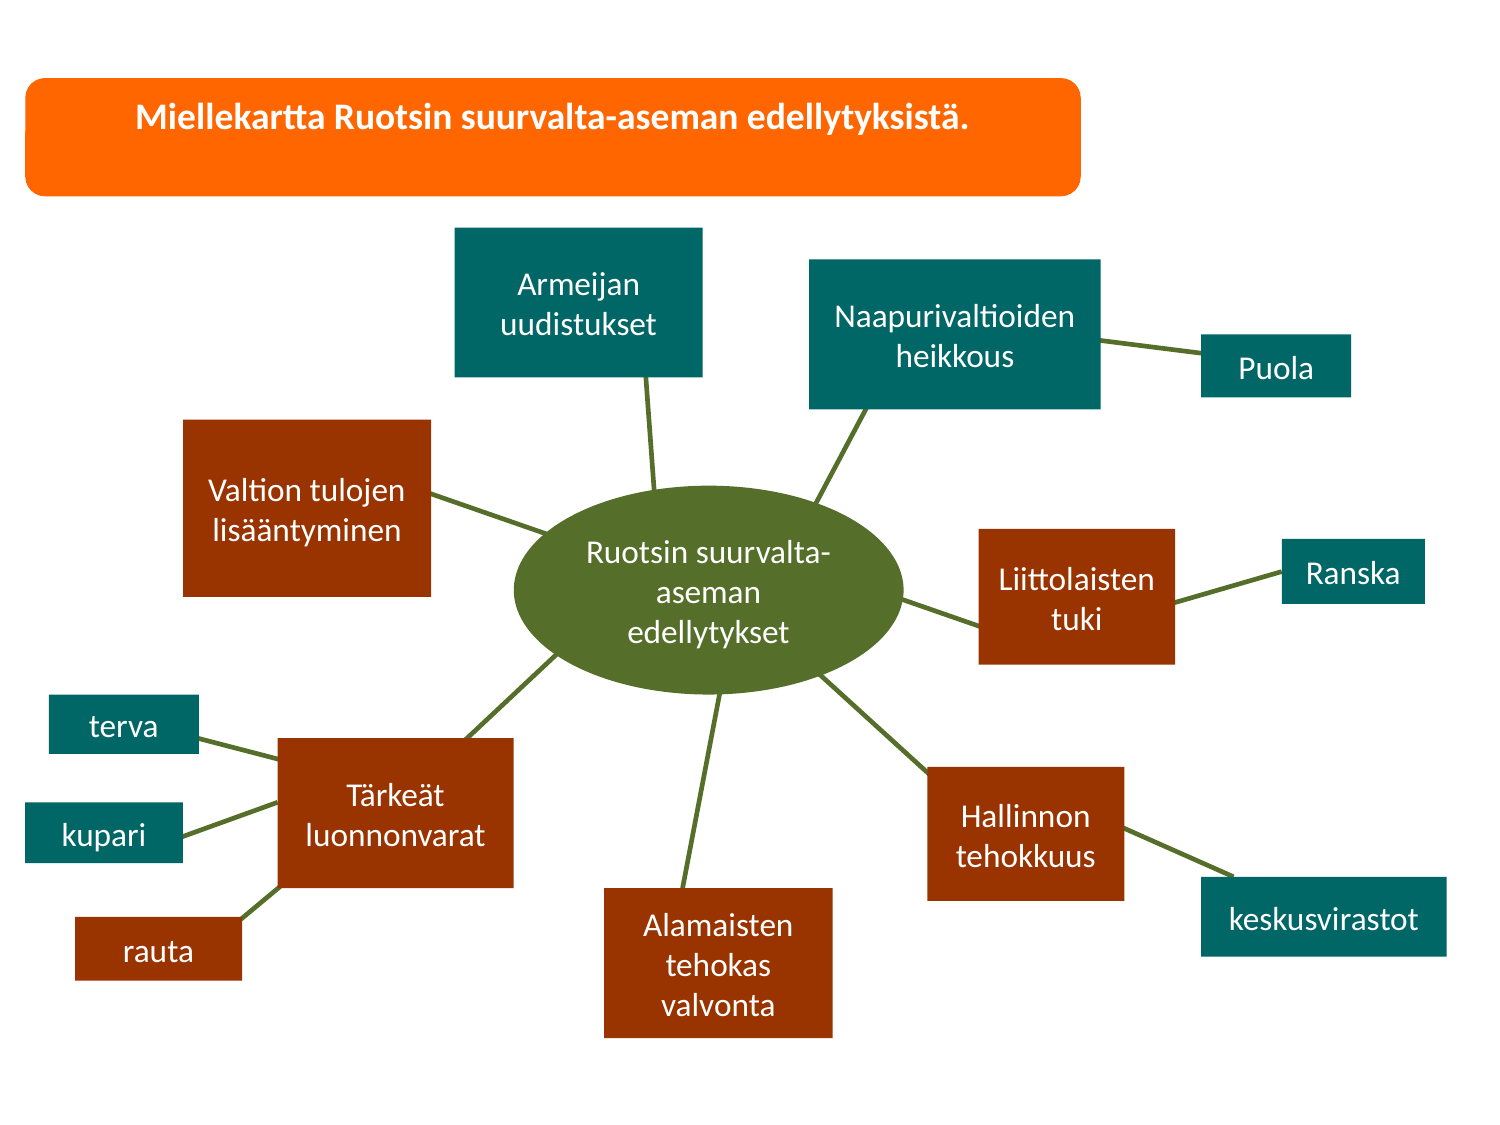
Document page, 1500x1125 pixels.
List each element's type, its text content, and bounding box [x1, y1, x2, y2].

text_box rauta [75, 916, 243, 981]
text_box Naapurivaltioiden heikkous [809, 259, 1101, 410]
text_box Hallinnon tehokkuus [927, 766, 1125, 901]
text_box Ruotsin suurvalta-aseman edellytykset [513, 485, 904, 695]
text_box Armeijan uudistukset [454, 227, 703, 378]
text_box Ranska [1281, 538, 1425, 604]
text_box keskusvirastot [1201, 876, 1447, 957]
text_box kupari [25, 802, 183, 864]
text_box Miellekartta Ruotsin suurvalta-aseman edellytyksistä. [25, 78, 1081, 197]
text_box Alamaisten tehokas valvonta [604, 888, 833, 1039]
text_box Puola [1201, 334, 1352, 398]
text_box Tärkeät luonnonvarat [277, 738, 514, 889]
text_box Valtion tulojen lisääntyminen [183, 419, 432, 597]
text_box Liittolaisten tuki [978, 528, 1176, 665]
text_box terva [48, 694, 199, 754]
